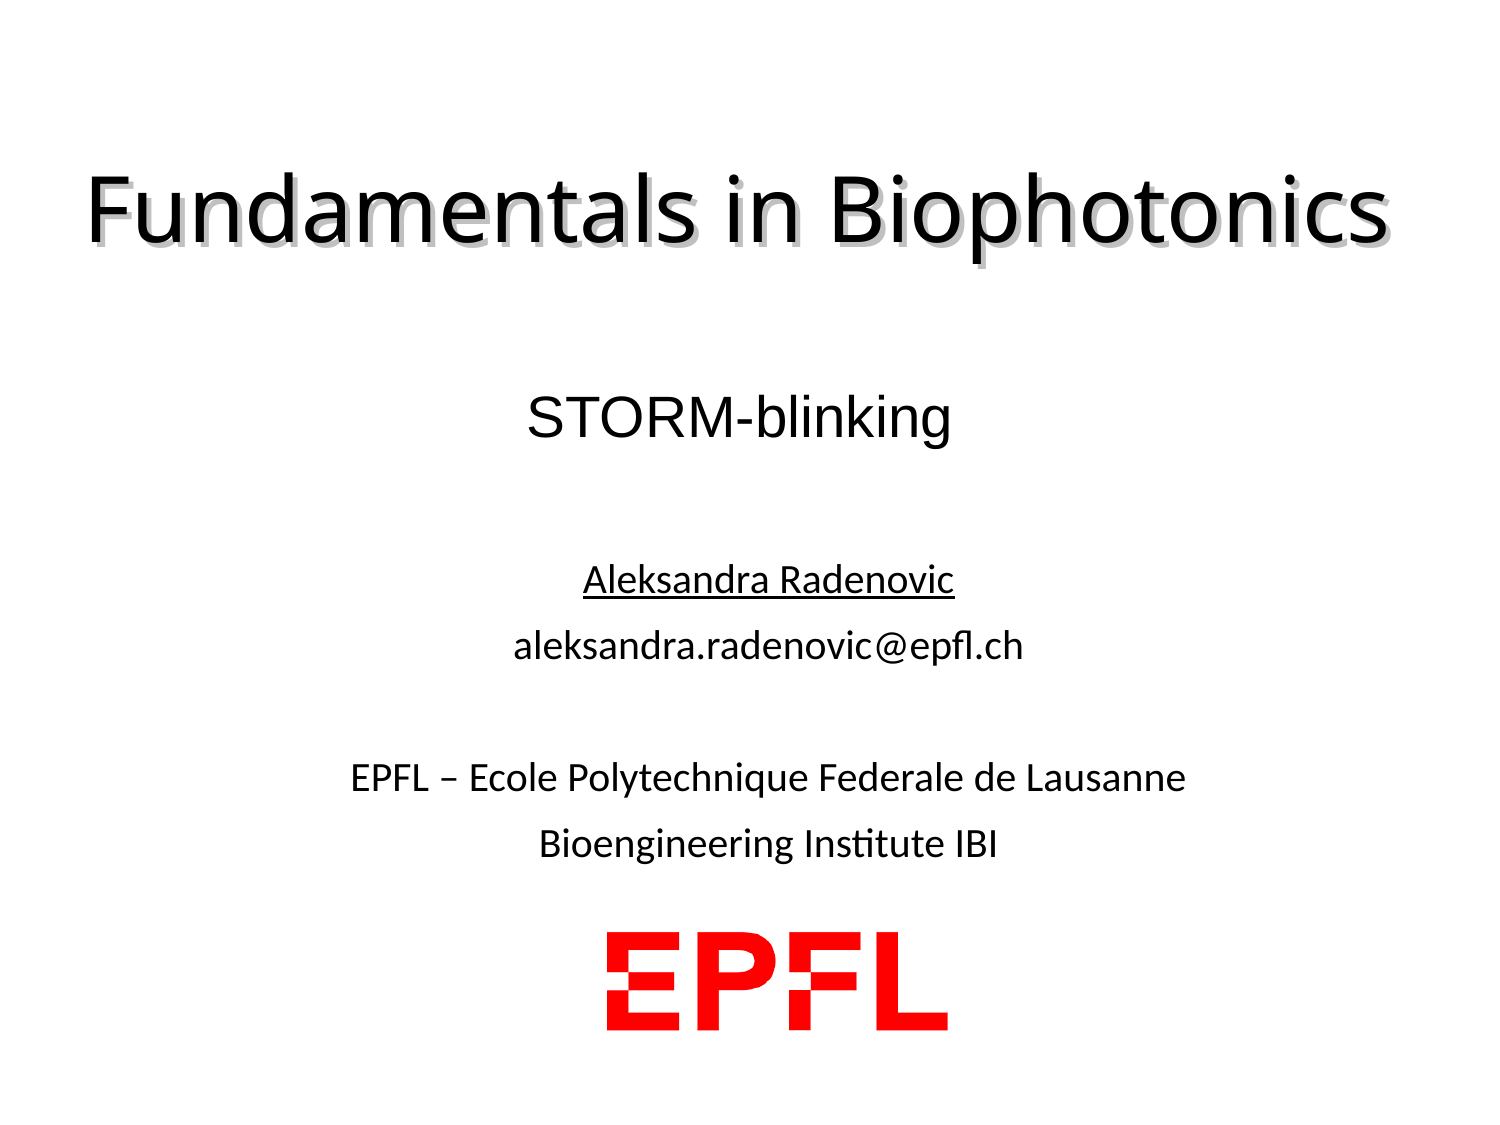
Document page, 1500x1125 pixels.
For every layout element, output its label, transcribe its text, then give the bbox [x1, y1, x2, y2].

list Aleksandra Radenovic aleksandra.radenovic@epfl.ch EPFL – Ecole Polytechnique Federale de Lausanne Bioengineering Institute IBI [225, 549, 1276, 925]
title Fundamentals in Biophotonics [0, 154, 1500, 270]
picture [600, 927, 952, 1035]
subtitle STORM-blinking [112, 321, 1401, 516]
